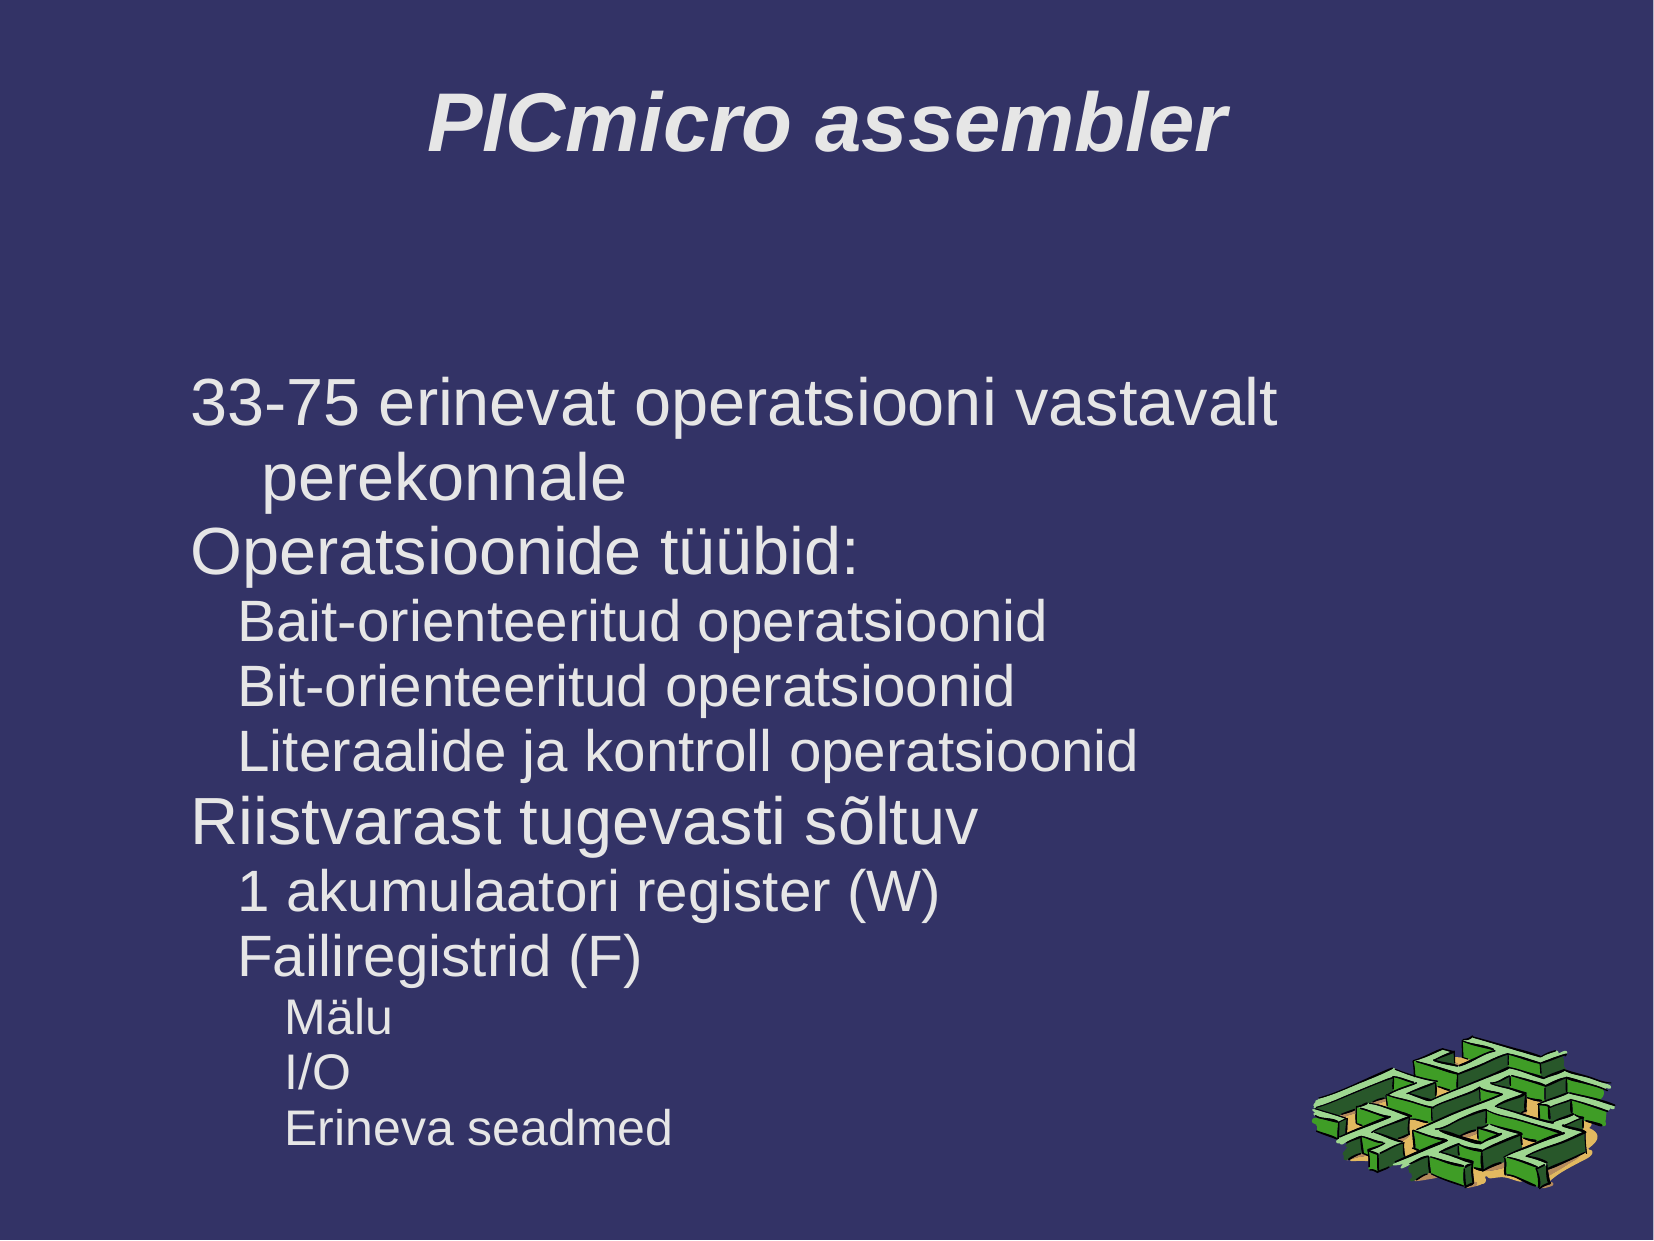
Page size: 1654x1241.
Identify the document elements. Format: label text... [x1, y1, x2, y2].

title PICmicro assembler [121, 19, 1534, 227]
list 33-75 erinevat operatsiooni vastavalt perekonnale Operatsioonide tüübid: Bait-orienteeritud operatsioonid Bit-orienteeritud operatsioonid Literaalide ja kontroll operatsioonid Riistvarast tugevasti sõltuv 1 akumulaatori register (W) Failiregistrid (F) Mälu I/O Erineva seadmed [178, 364, 1570, 1156]
